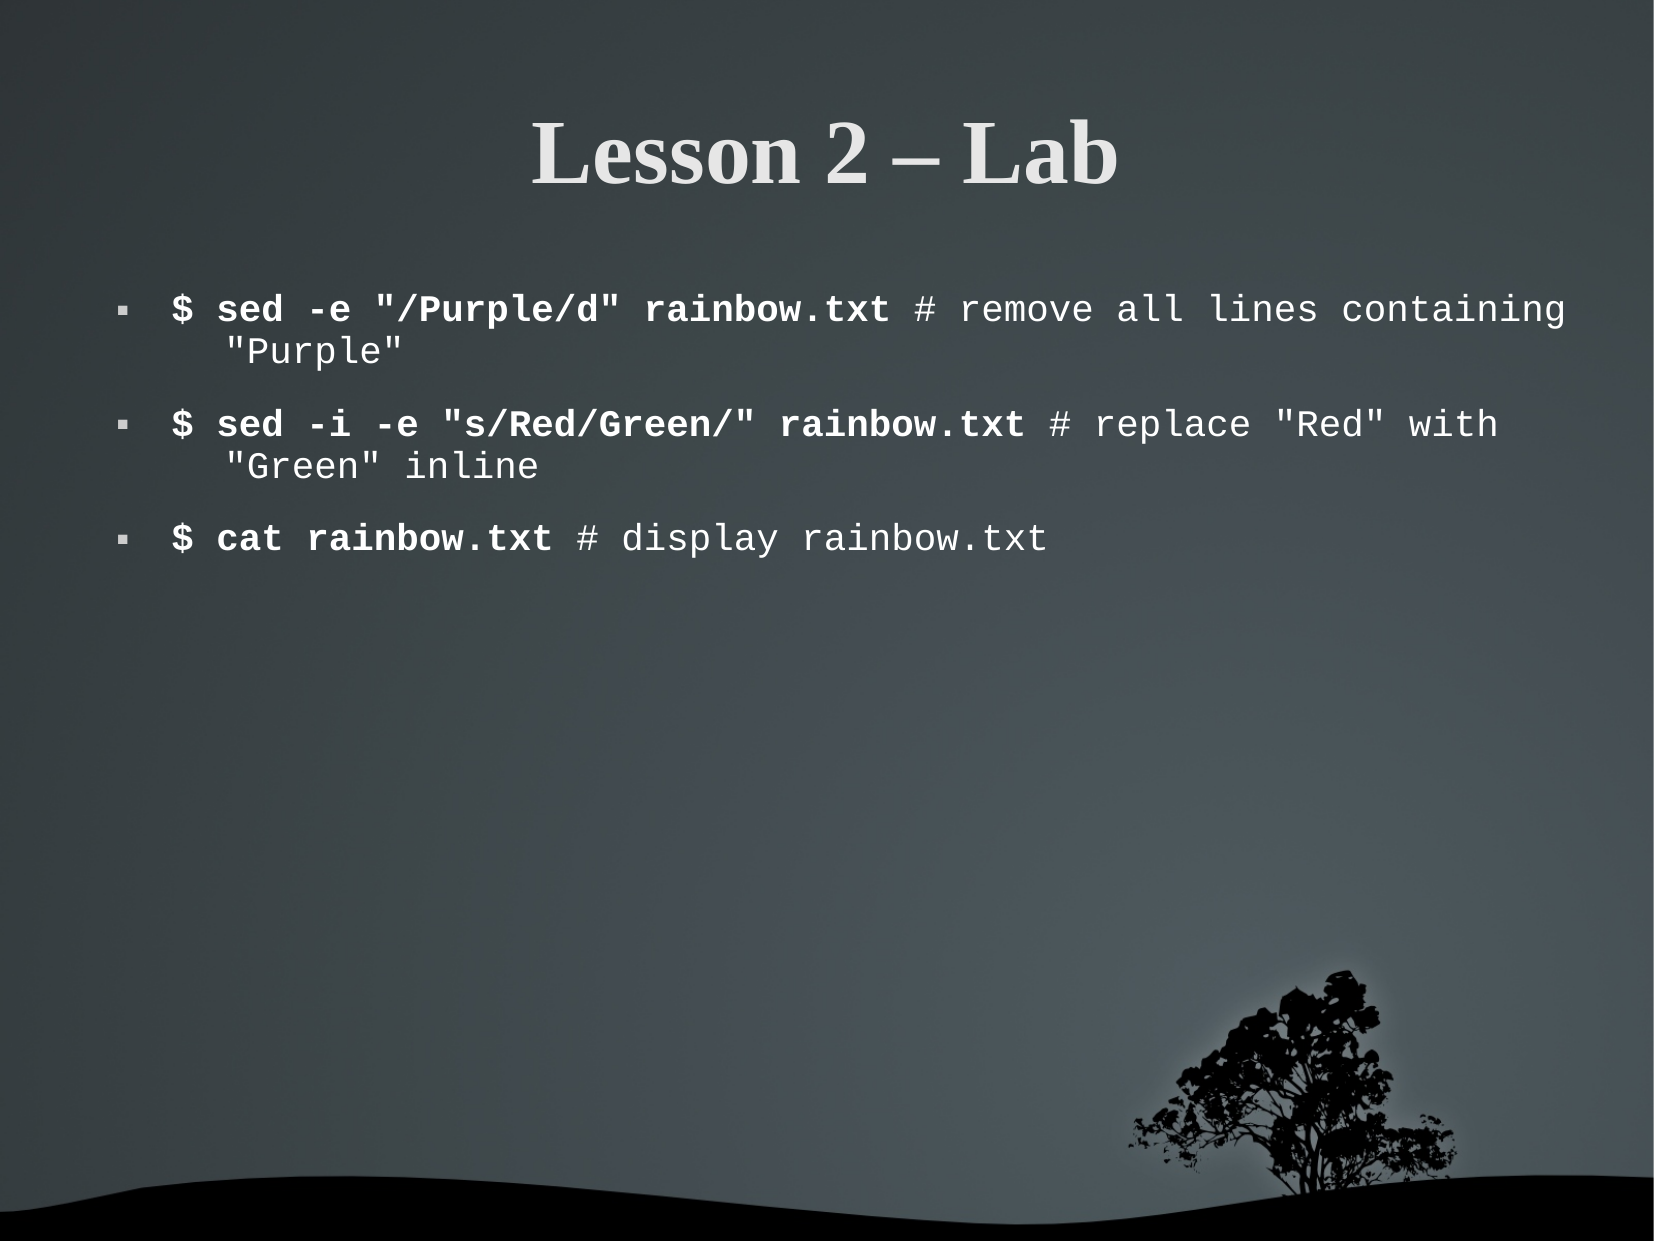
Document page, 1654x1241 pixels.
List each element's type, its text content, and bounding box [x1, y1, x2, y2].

list $ sed -e "/Purple/d" rainbow.txt # remove all lines containing "Purple" $ sed -i -e "s/Red/Green/" rainbow.txt # replace "Red" with "Green" inline $ cat rainbow.txt # display rainbow.txt [82, 290, 1571, 1109]
title Lesson 2 – Lab [82, 49, 1571, 257]
picture [0, 0, 1654, 1241]
